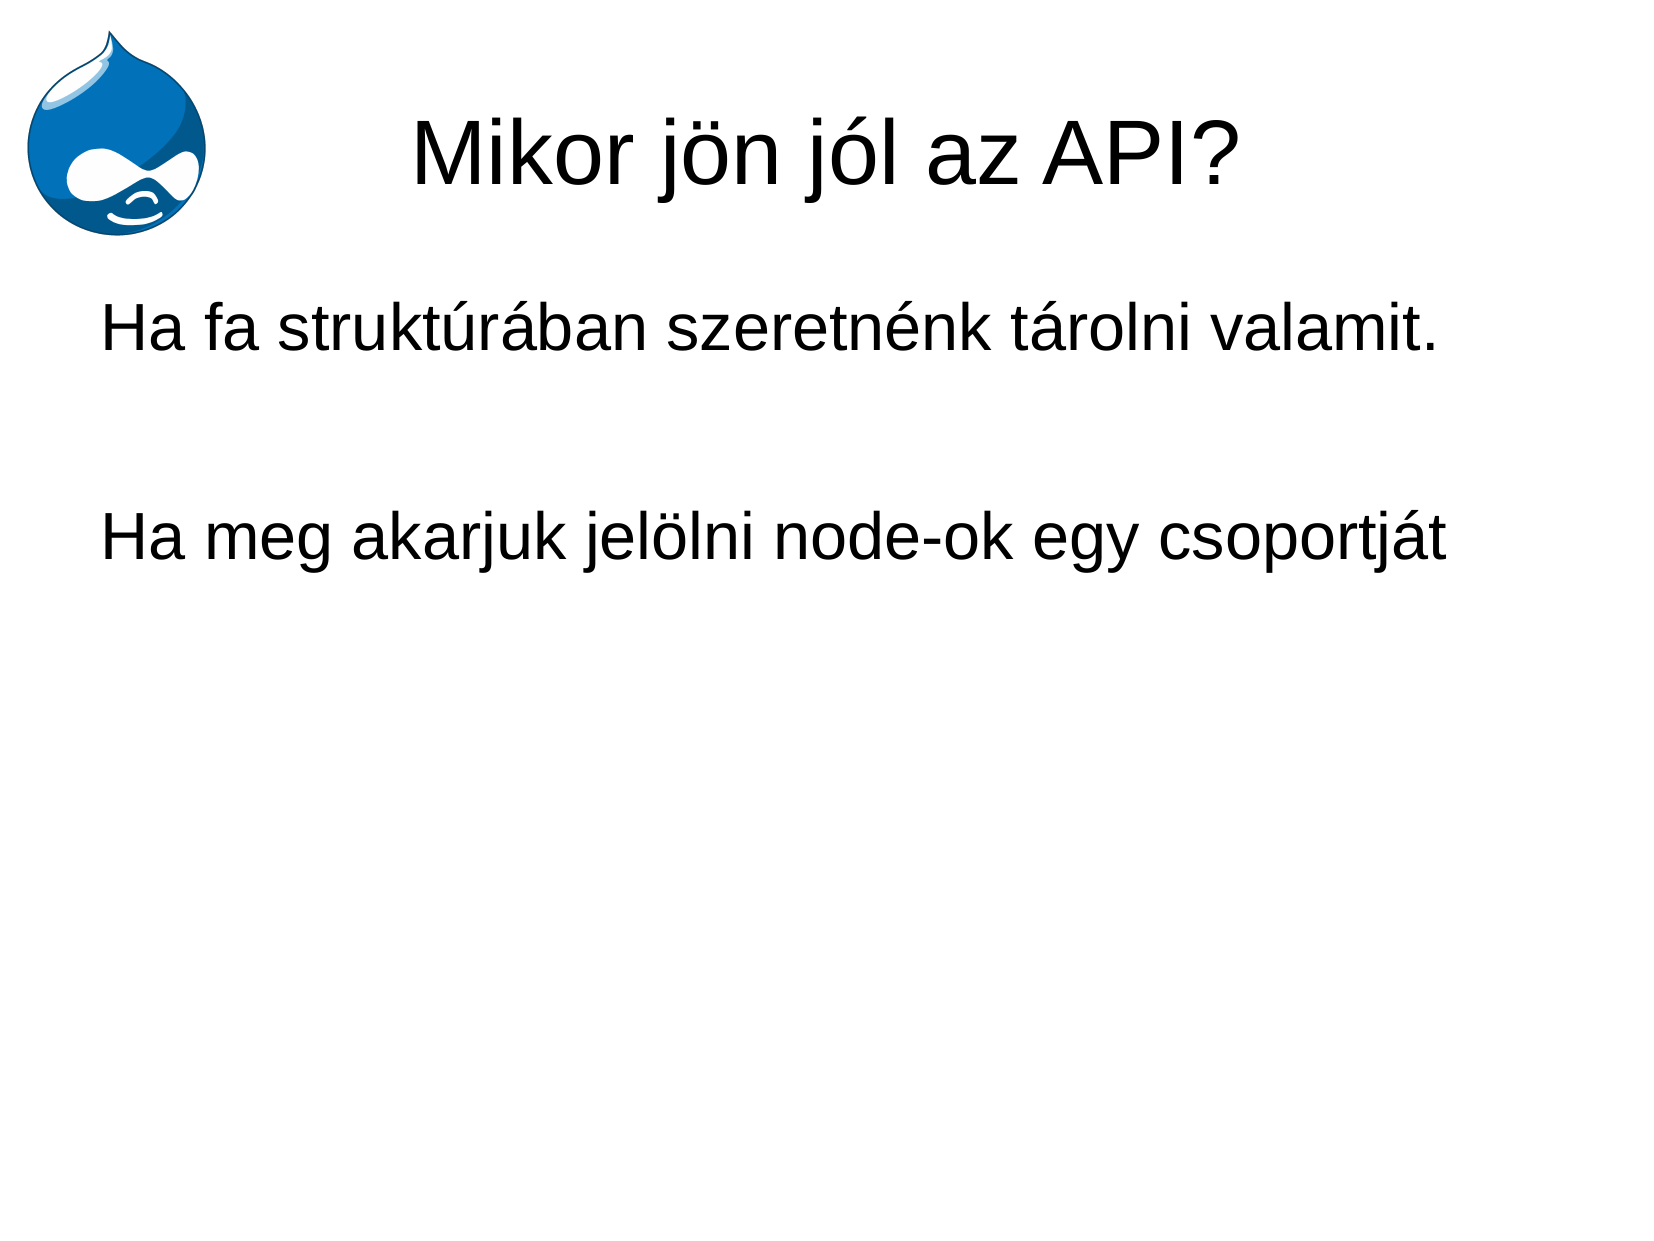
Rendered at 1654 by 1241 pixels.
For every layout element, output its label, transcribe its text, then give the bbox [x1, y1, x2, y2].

list Ha fa struktúrában szeretnénk tárolni valamit. Ha meg akarjuk jelölni node-ok egy csoportját [82, 290, 1571, 1109]
title Mikor jön jól az API? [82, 49, 1571, 257]
picture [26, 29, 207, 237]
